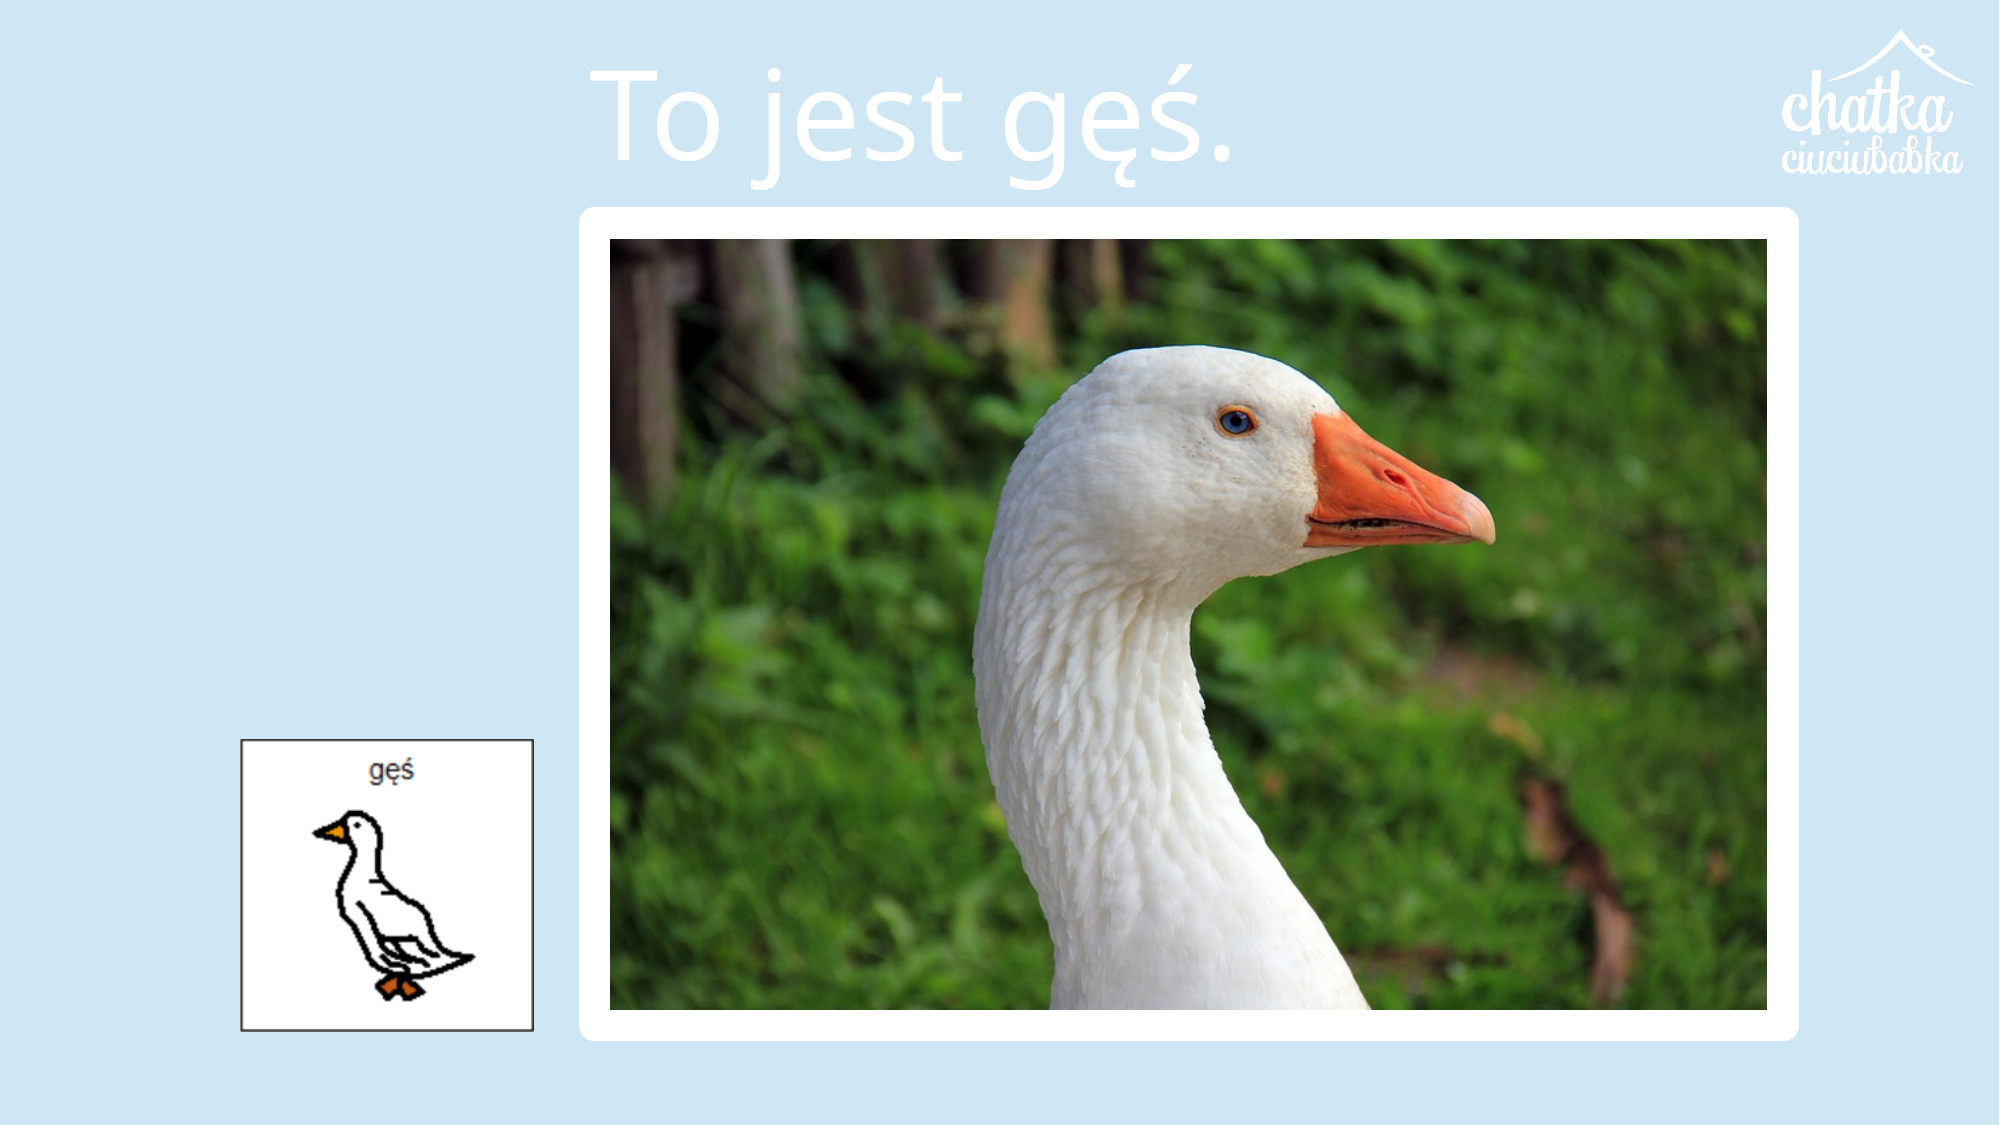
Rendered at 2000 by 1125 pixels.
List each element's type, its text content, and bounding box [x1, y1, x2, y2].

picture [1755, 5, 1991, 241]
picture [609, 238, 1768, 1011]
text_box To jest gęś. [574, 45, 1668, 196]
picture [240, 739, 534, 1032]
